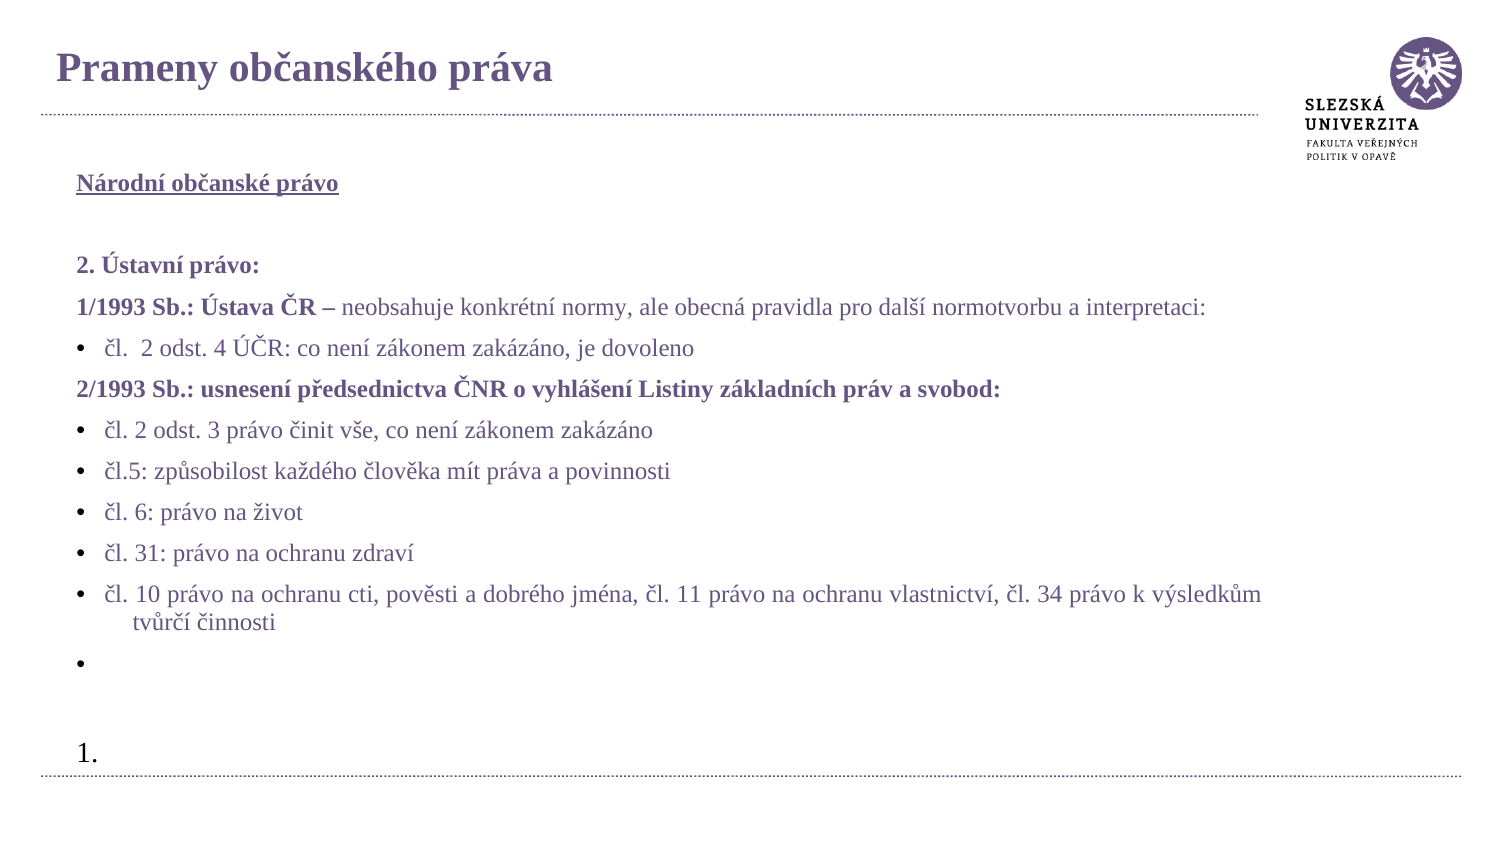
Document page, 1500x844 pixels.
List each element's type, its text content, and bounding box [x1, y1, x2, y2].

title Prameny občanského práva [41, 32, 955, 116]
text_box Národní občanské právo 2. Ústavní právo: 1/1993 Sb.: Ústava ČR – neobsahuje konkrétní normy, ale obecná pravidla pro další normotvorbu a interpretaci: čl. 2 odst. 4 ÚČR: co není zákonem zakázáno, je dovoleno 2/1993 Sb.: usnesení předsednictva ČNR o vyhlášení Listiny základních práv a svobod: čl. 2 odst. 3 právo činit vše, co není zákonem zakázáno čl.5: způsobilost každého člověka mít práva a povinnosti čl. 6: právo na život čl. 31: právo na ochranu zdraví čl. 10 právo na ochranu cti, pověsti a dobrého jména, čl. 11 právo na ochranu vlastnictví, čl. 34 právo k výsledkům tvůrčí činnosti [61, 161, 1279, 753]
